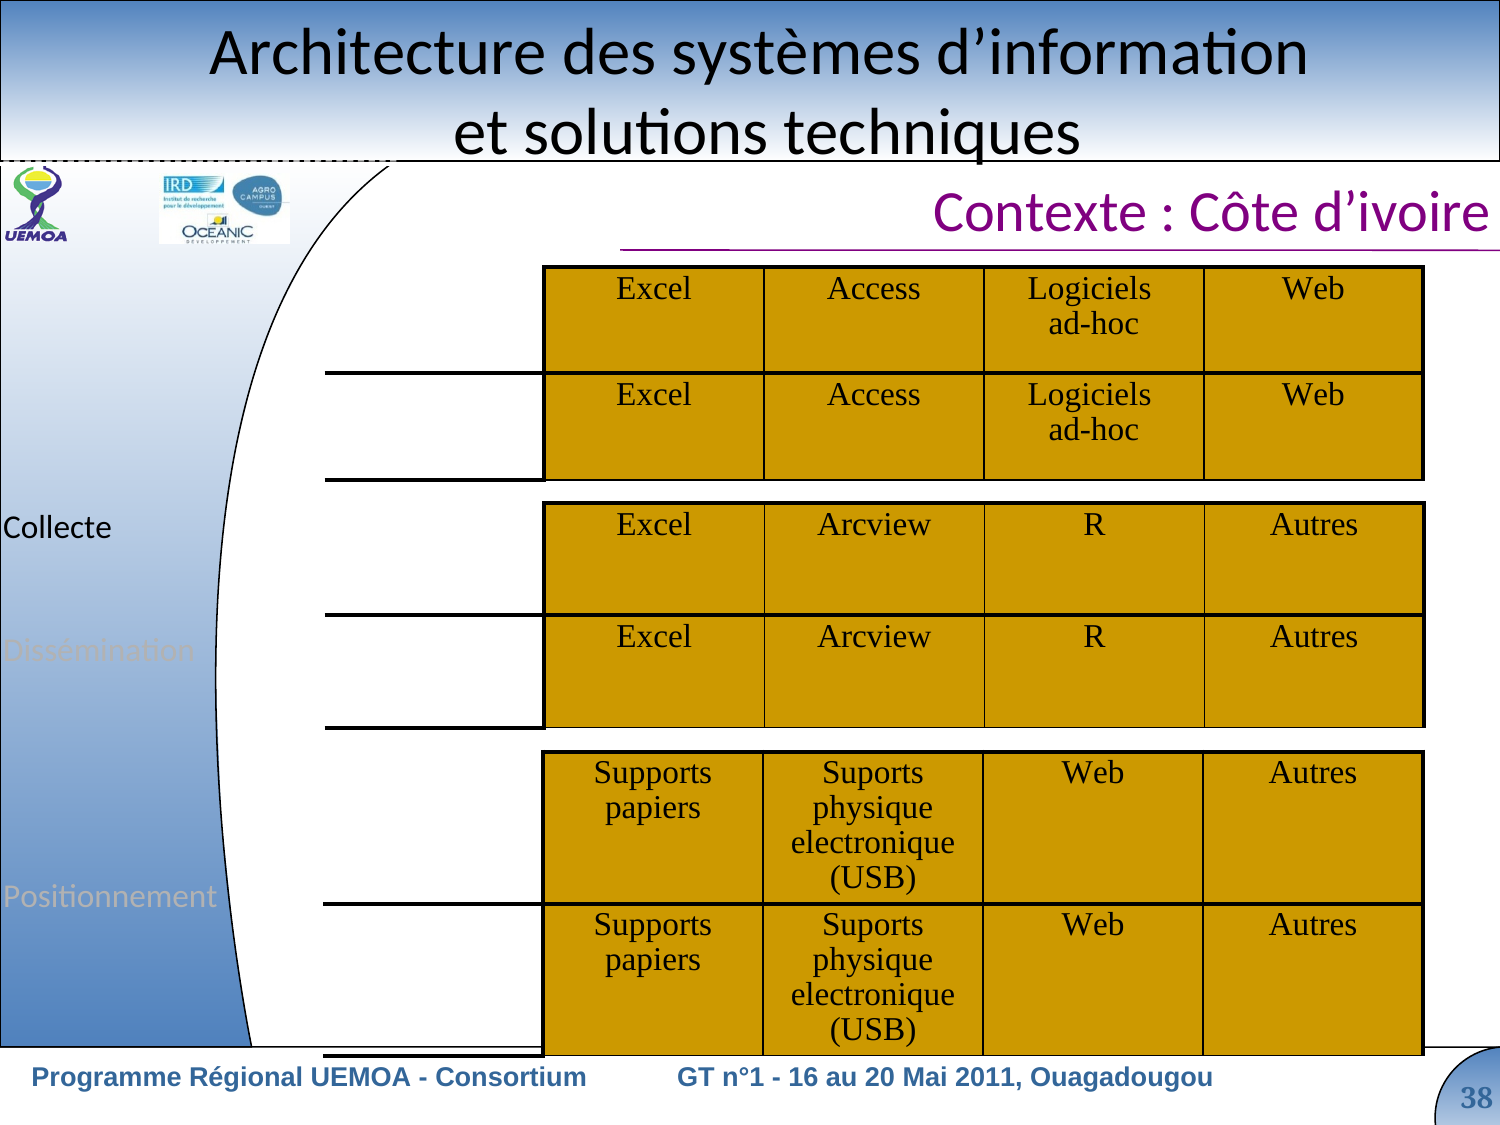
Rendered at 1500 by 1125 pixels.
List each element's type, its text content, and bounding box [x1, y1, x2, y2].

table_cell Web [984, 906, 1202, 1055]
table_header Supports papiers [545, 754, 762, 902]
table_header Collecte Dissémination Positionnement [0, 497, 313, 1045]
table_header Arcview [765, 505, 984, 613]
table_header Access [765, 269, 983, 371]
table_header Autres [1204, 754, 1421, 902]
table_header Excel [546, 505, 764, 613]
table_cell [325, 375, 542, 478]
table_header R [985, 505, 1204, 613]
table_header [325, 267, 542, 371]
table_cell [325, 617, 542, 726]
table_cell Excel [546, 375, 763, 479]
table_cell Web [1205, 375, 1421, 479]
table_cell [323, 906, 541, 1054]
table_cell Autres [1204, 906, 1421, 1055]
picture [0, 166, 73, 244]
picture [159, 173, 265, 244]
text_box Contexte : Côte d’ivoire [265, 165, 1500, 251]
table_cell Suports physique electronique (USB) [764, 906, 982, 1055]
text_box Architecture des systèmes d’information et solutions techniques [53, 0, 1483, 161]
table_cell R [985, 617, 1204, 727]
table_header Web [1205, 269, 1421, 371]
table_cell Arcview [765, 617, 984, 727]
table_header Logiciels ad-hoc [985, 269, 1203, 371]
table_header Suports physique electronique (USB) [764, 754, 982, 902]
table_header Autres [1205, 505, 1422, 613]
table_cell Excel [546, 617, 764, 727]
table_header [323, 752, 541, 902]
table_header Excel [546, 269, 763, 371]
table_cell Logiciels ad-hoc [985, 375, 1203, 479]
table_header [325, 503, 542, 613]
table_cell Access [765, 375, 983, 479]
table_header Web [984, 754, 1202, 902]
table_cell Supports papiers [545, 906, 762, 1055]
table_cell Autres [1205, 617, 1422, 727]
